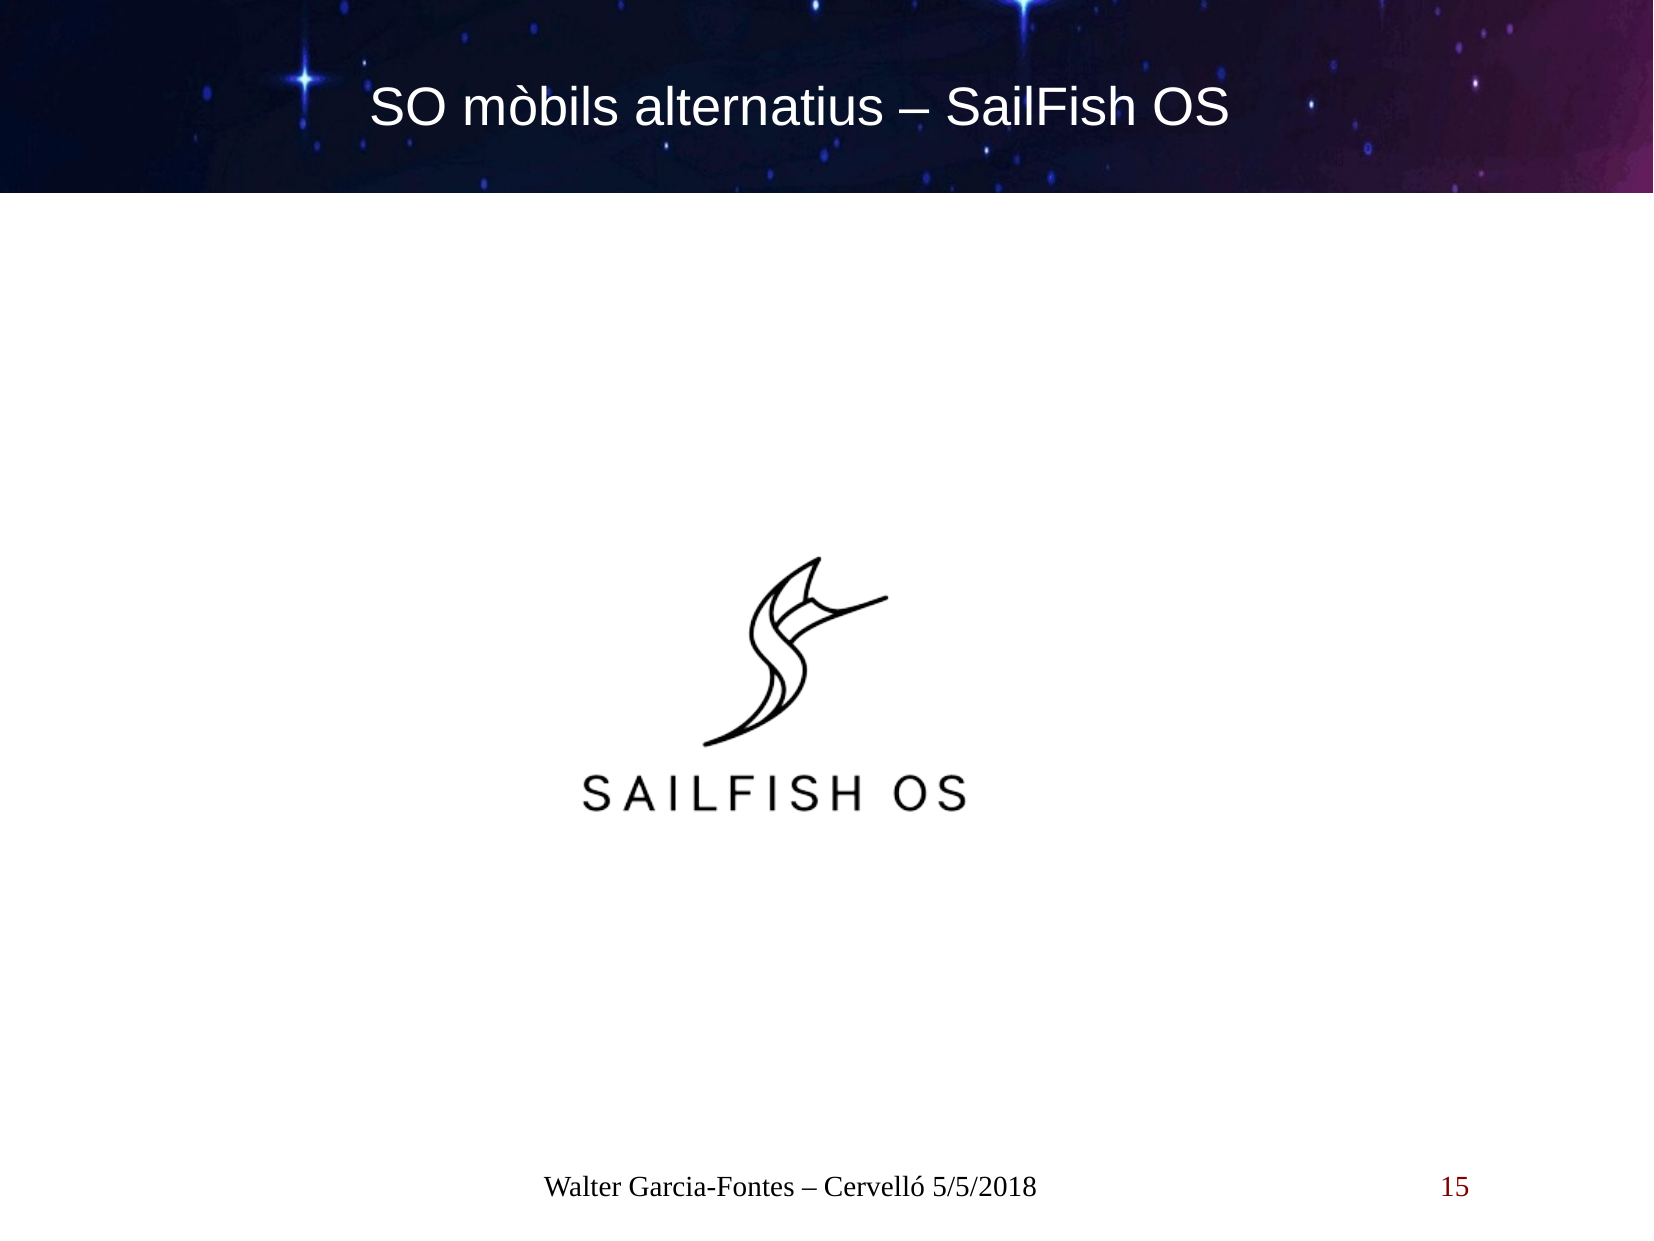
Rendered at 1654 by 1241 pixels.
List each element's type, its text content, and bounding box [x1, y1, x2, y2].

picture [0, 0, 1653, 193]
picture [540, 518, 1009, 871]
title SO mòbils alternatius – SailFish OS [57, 2, 1546, 211]
